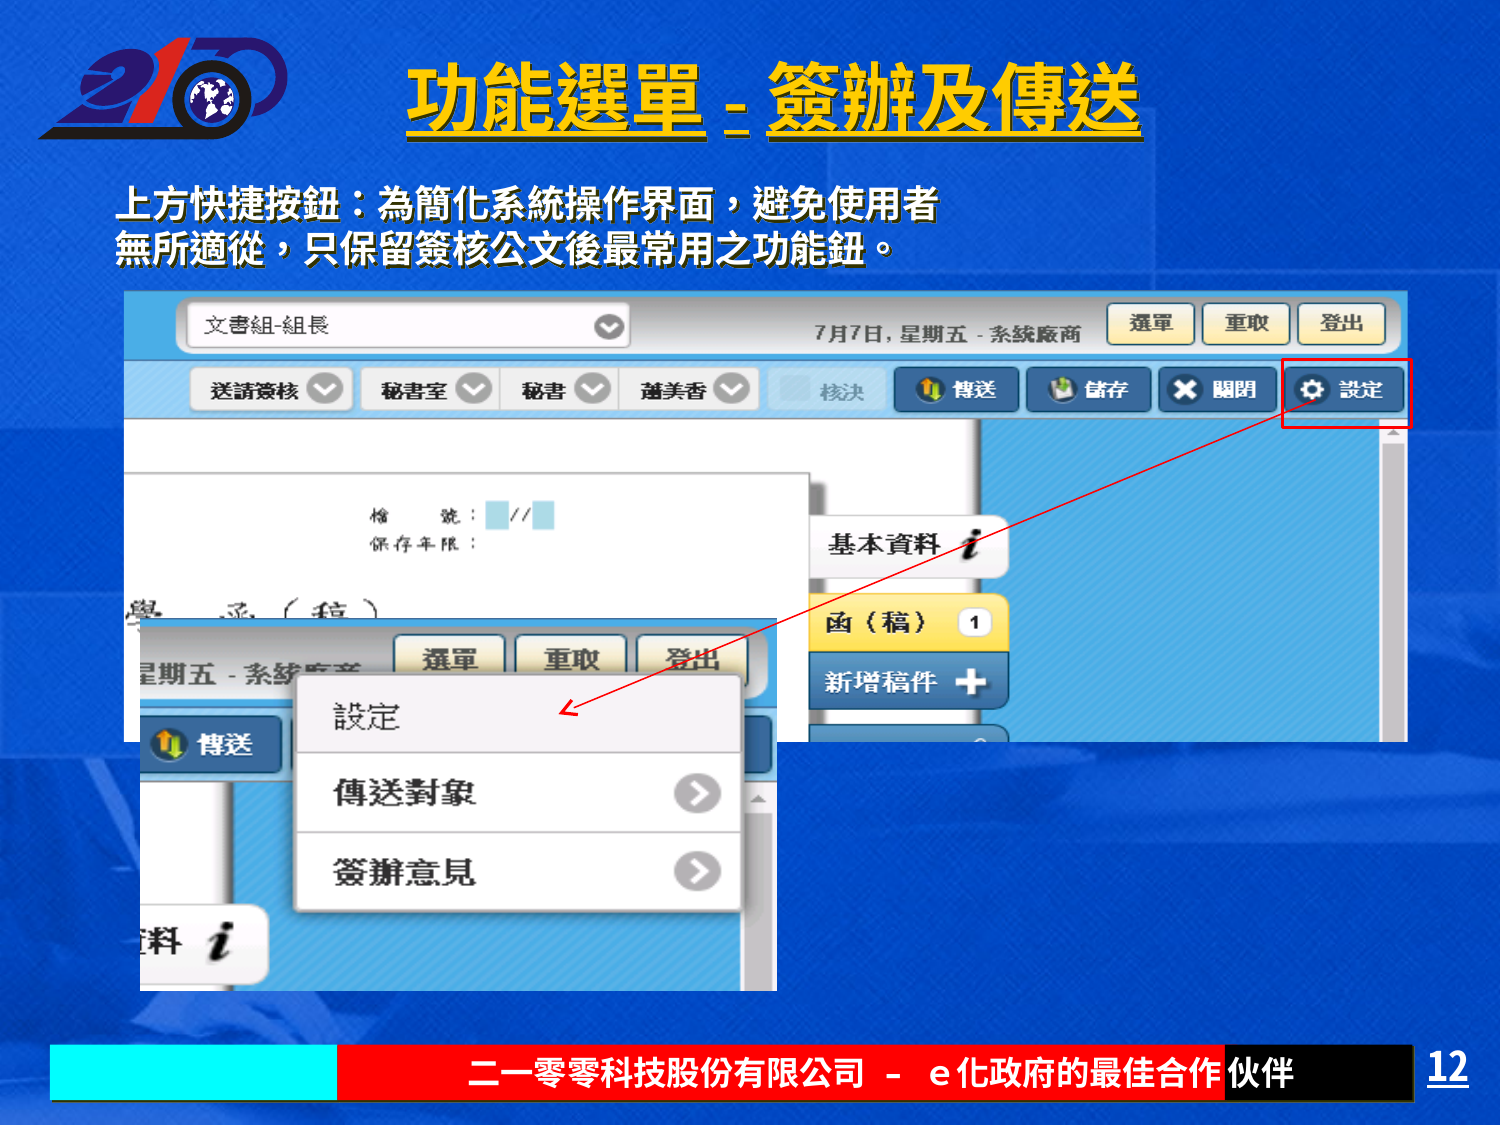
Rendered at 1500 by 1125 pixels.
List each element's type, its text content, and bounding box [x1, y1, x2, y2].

text_box 功能選單-簽辦及傳送 [390, 42, 1157, 149]
text_box 上方快捷按鈕：為簡化系統操作界面，避免使用者無所適從，只保留簽核公文後最常用之功能鈕。 [100, 172, 962, 279]
picture [0, 0, 1500, 1125]
